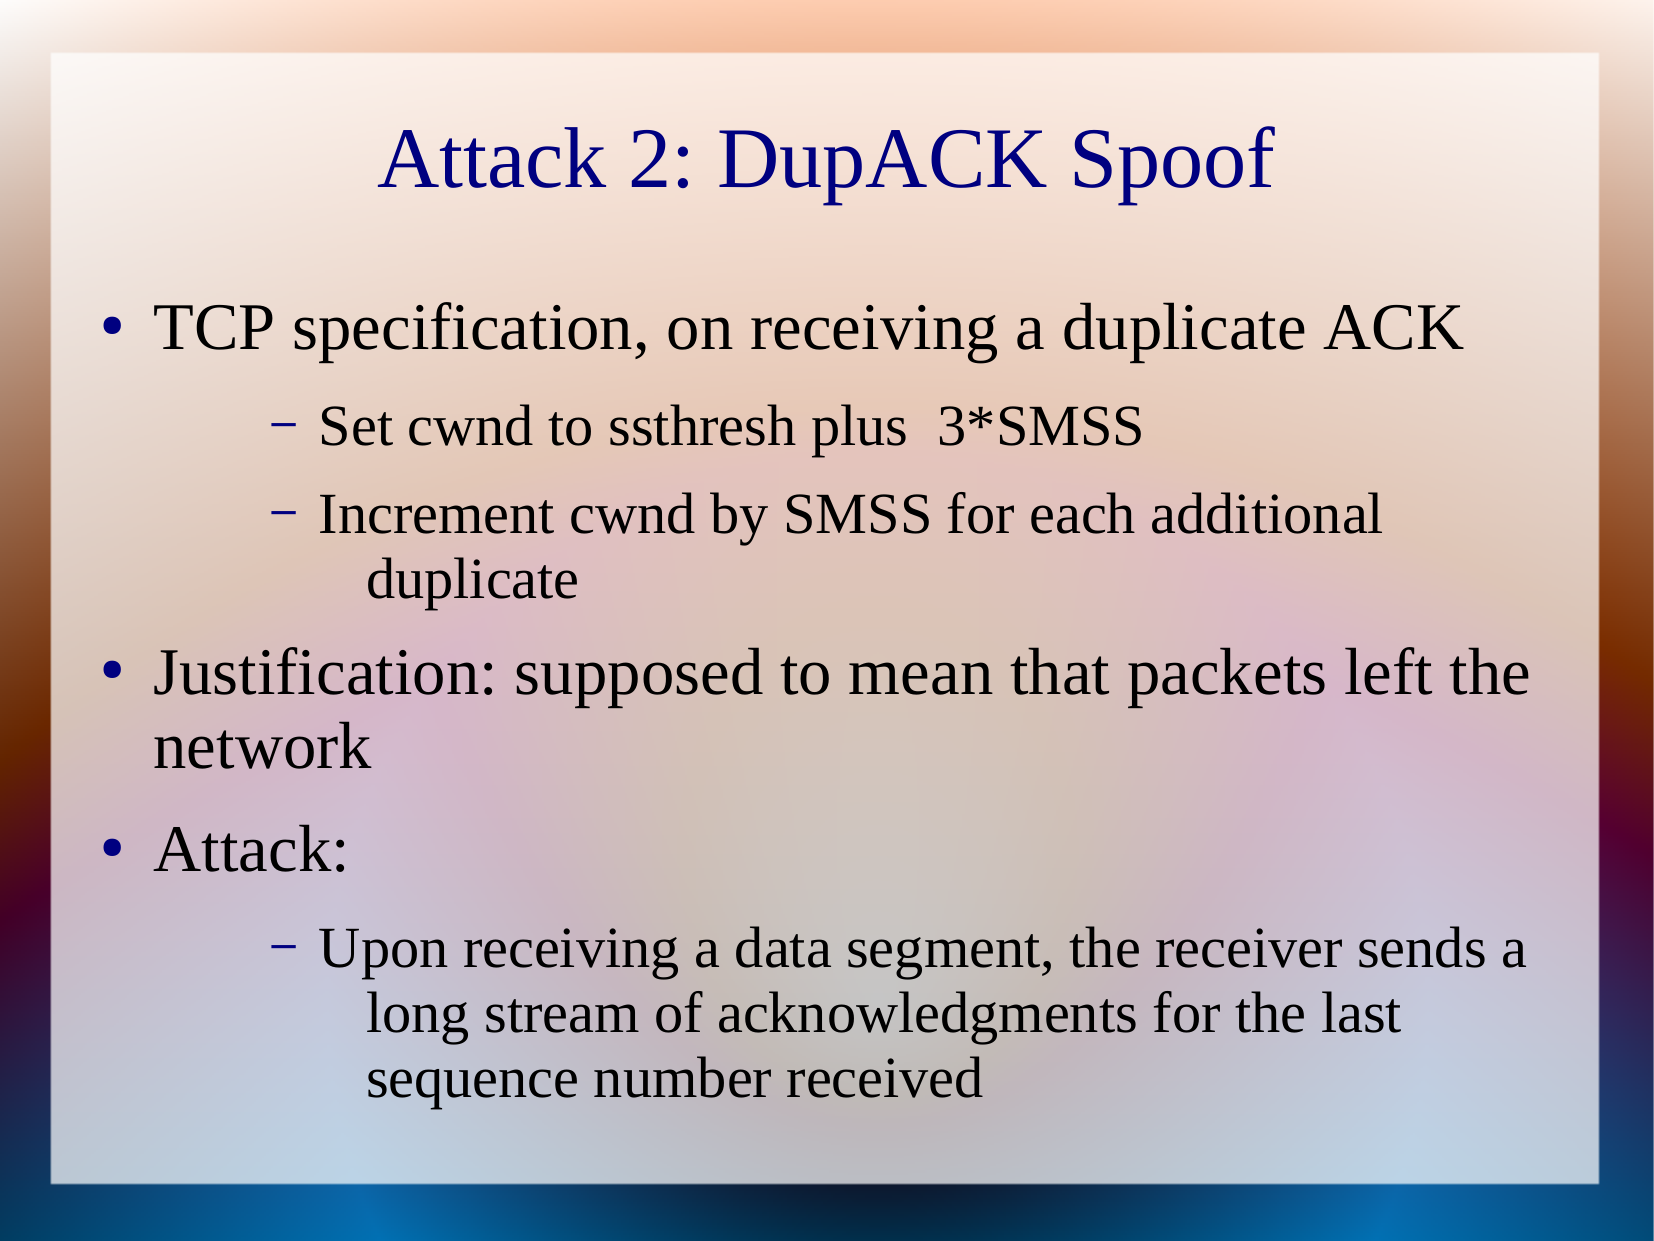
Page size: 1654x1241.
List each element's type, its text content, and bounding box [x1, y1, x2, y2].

picture [0, 0, 1654, 1241]
title Attack 2: DupACK Spoof [82, 55, 1571, 263]
list TCP specification, on receiving a duplicate ACK Set cwnd to ssthresh plus 3*SMSS Increment cwnd by SMSS for each additional duplicate Justification: supposed to mean that packets left the network Attack: Upon receiving a data segment, the receiver sends a long stream of acknowledgments for the last sequence number received [82, 290, 1571, 1116]
